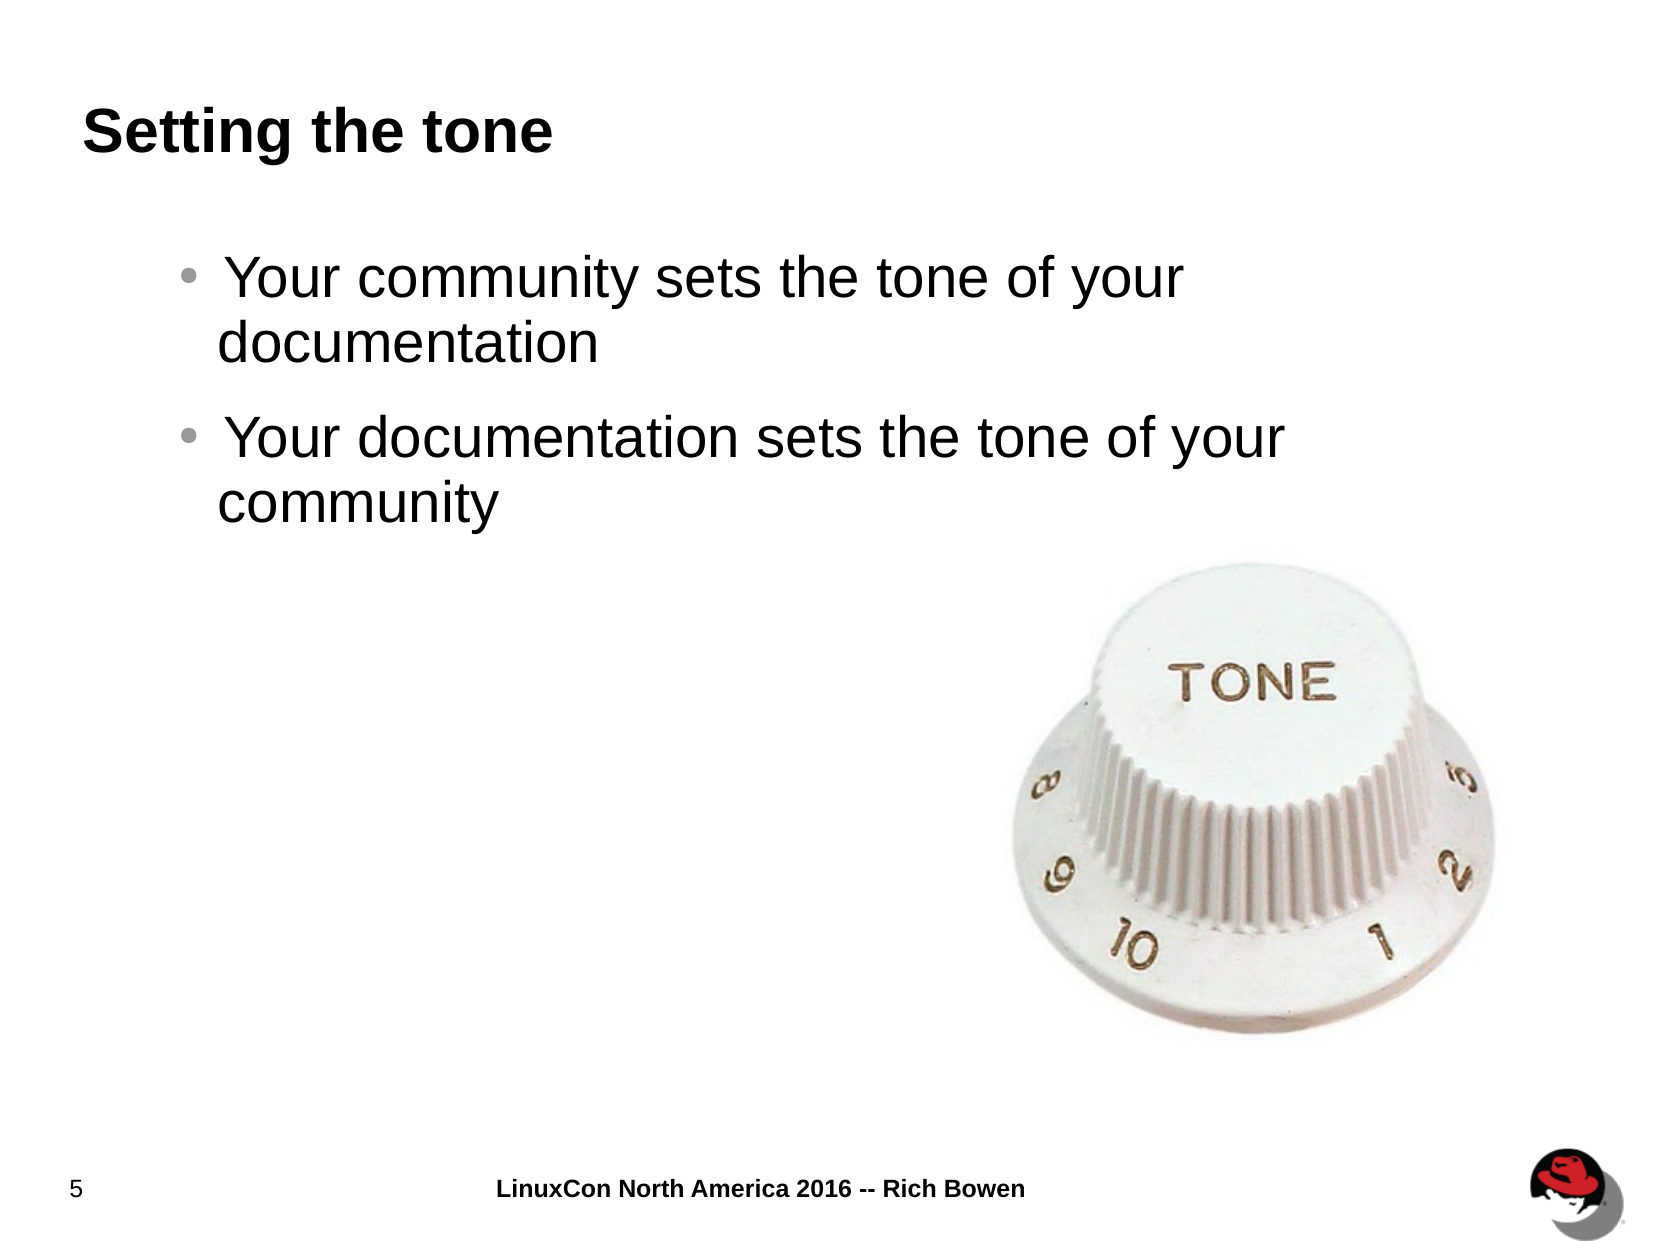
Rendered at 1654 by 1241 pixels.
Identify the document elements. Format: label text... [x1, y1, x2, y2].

picture [930, 539, 1555, 1070]
picture [1529, 1146, 1613, 1224]
list Your community sets the tone of your documentation Your documentation sets the tone of your community [86, 244, 1576, 1039]
title Setting the tone [82, 37, 1571, 226]
